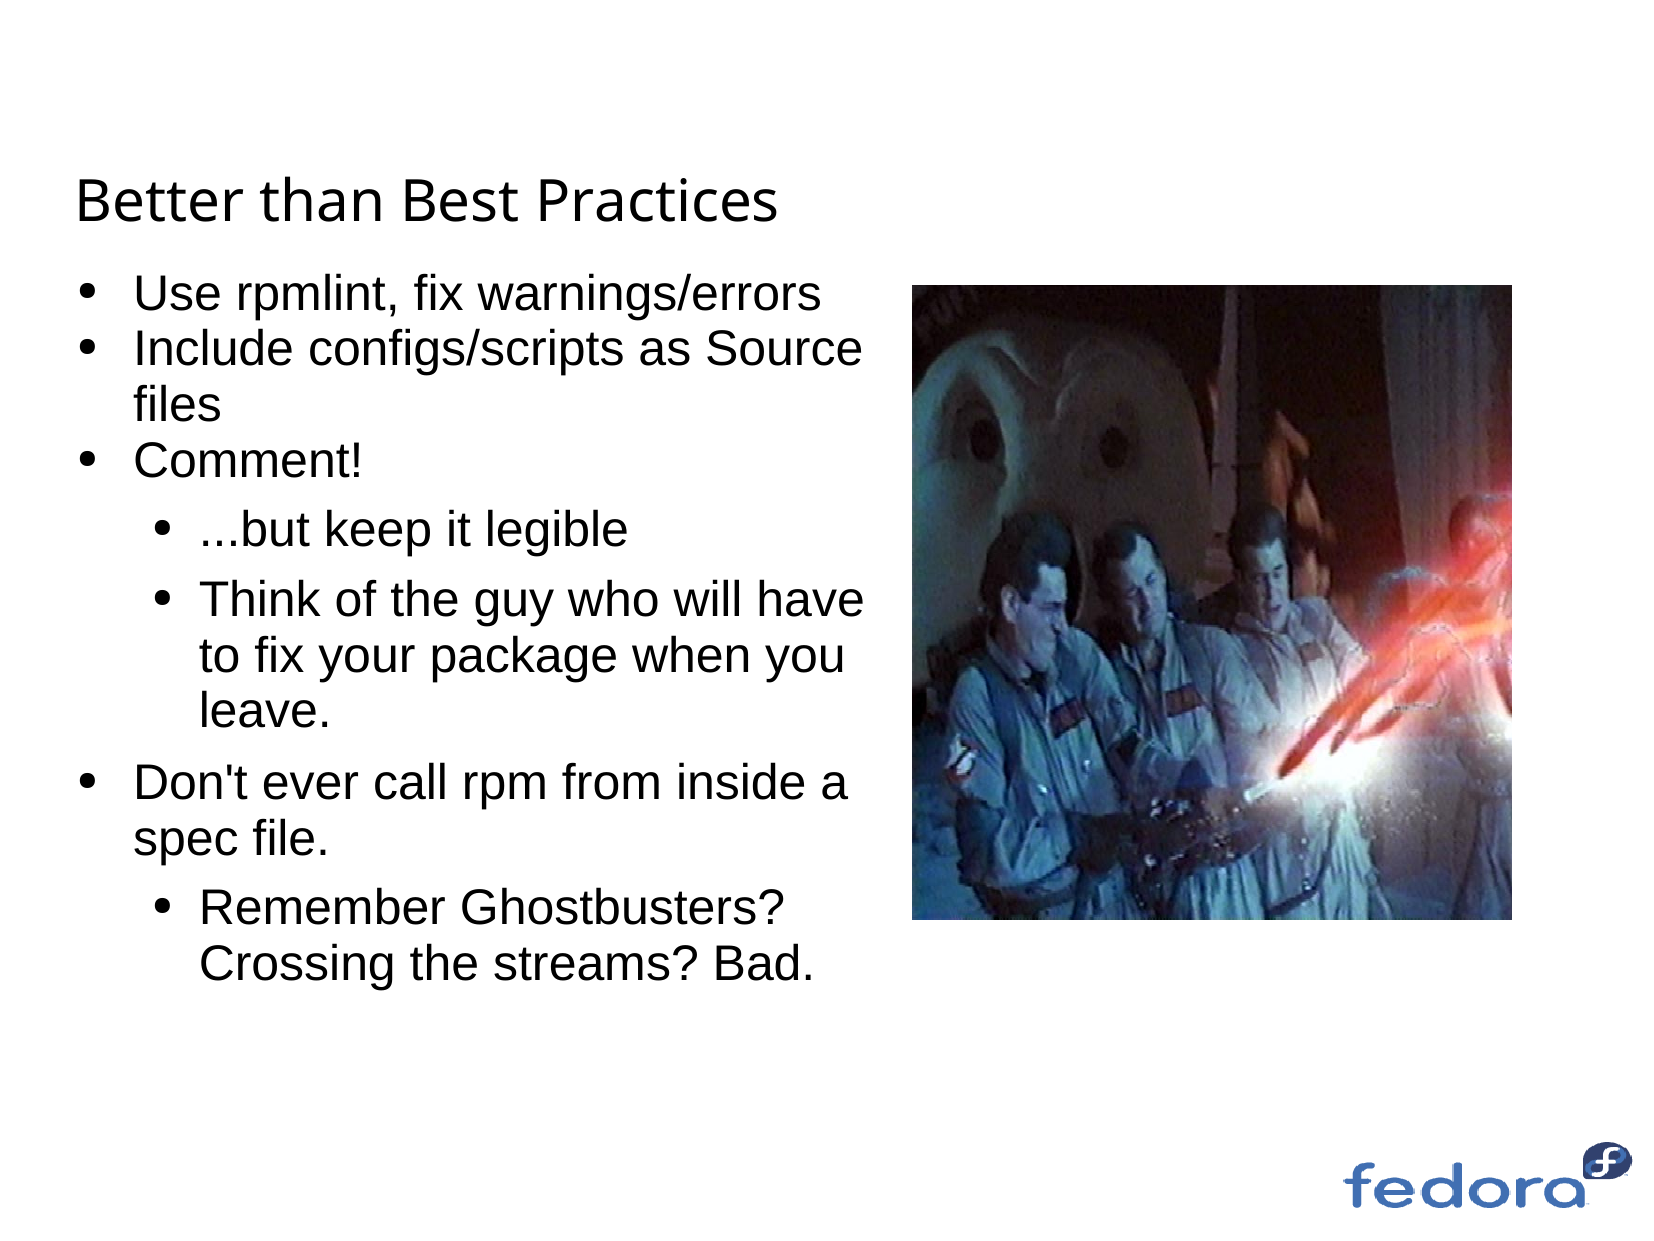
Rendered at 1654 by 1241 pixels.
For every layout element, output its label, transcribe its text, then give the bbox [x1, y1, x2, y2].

picture [912, 285, 1512, 920]
list Use rpmlint, fix warnings/errors Include configs/scripts as Source files Comment! ...but keep it legible Think of the guy who will have to fix your package when you leave. Don't ever call rpm from inside a spec file. Remember Ghostbusters? Crossing the streams? Bad. [77, 264, 906, 1174]
title Better than Best Practices [74, 140, 1506, 259]
picture [1332, 1124, 1651, 1227]
